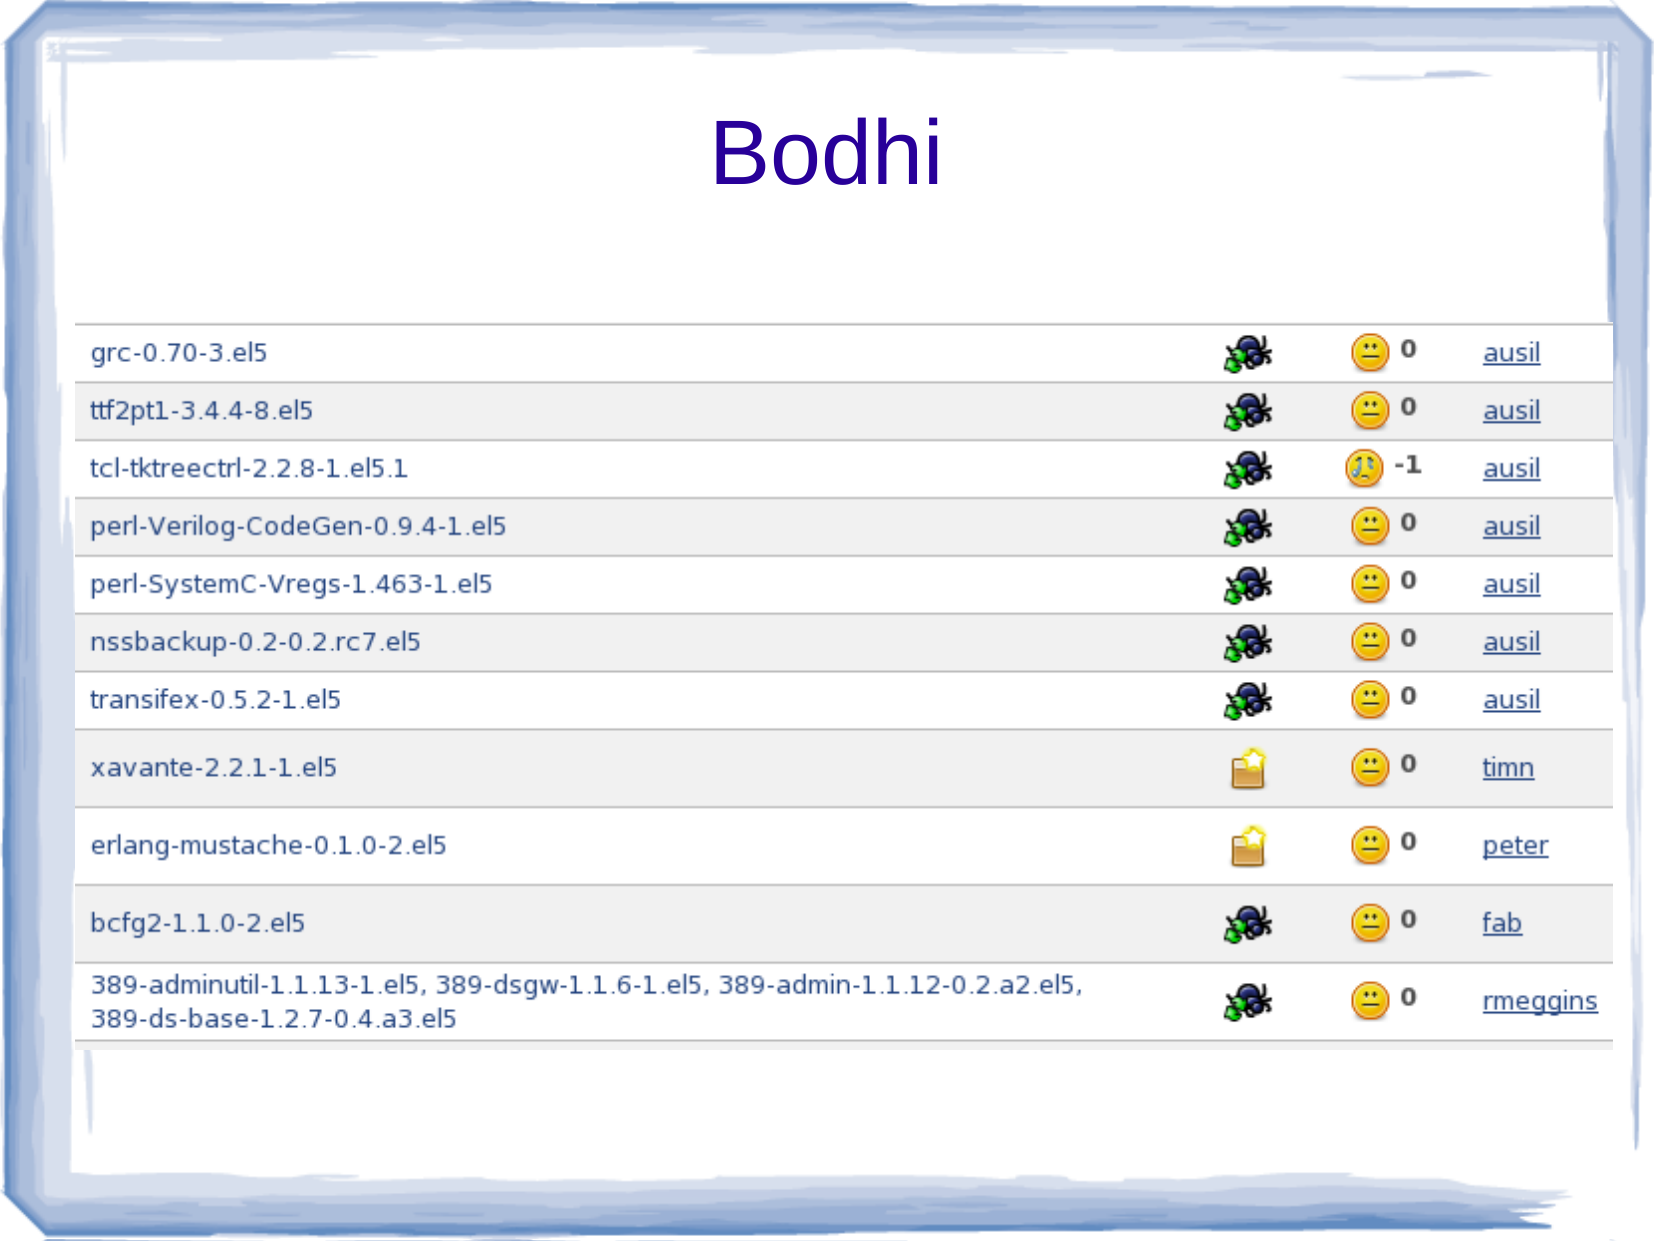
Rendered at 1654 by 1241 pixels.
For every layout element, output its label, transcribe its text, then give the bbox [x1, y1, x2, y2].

title Bodhi [82, 49, 1571, 257]
picture [0, 0, 1654, 1241]
